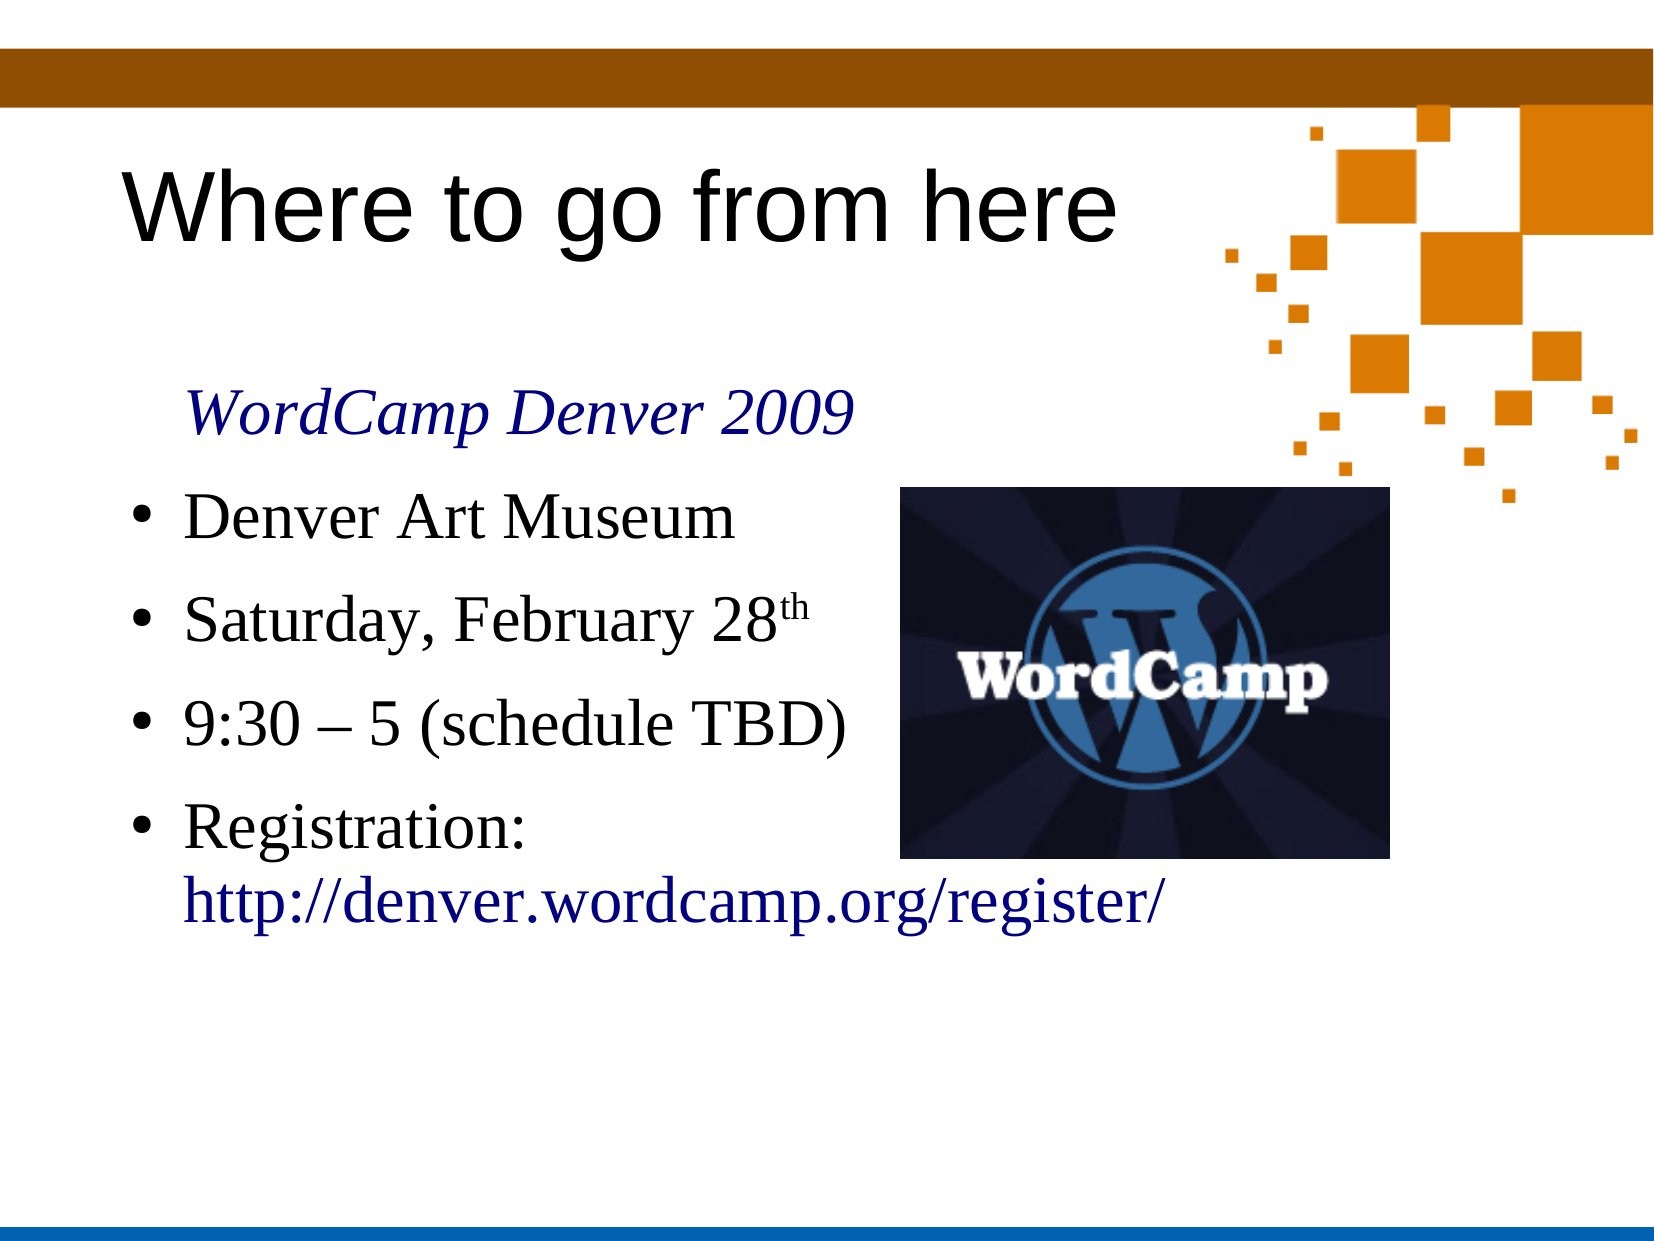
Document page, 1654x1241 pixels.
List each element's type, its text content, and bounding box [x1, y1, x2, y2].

list WordCamp Denver 2009 Denver Art Museum Saturday, February 28th 9:30 – 5 (schedule TBD) Registration: http://denver.wordcamp.org/register/ [112, 375, 1525, 1157]
picture [0, 0, 1654, 1227]
title Where to go from here [121, 102, 1533, 311]
